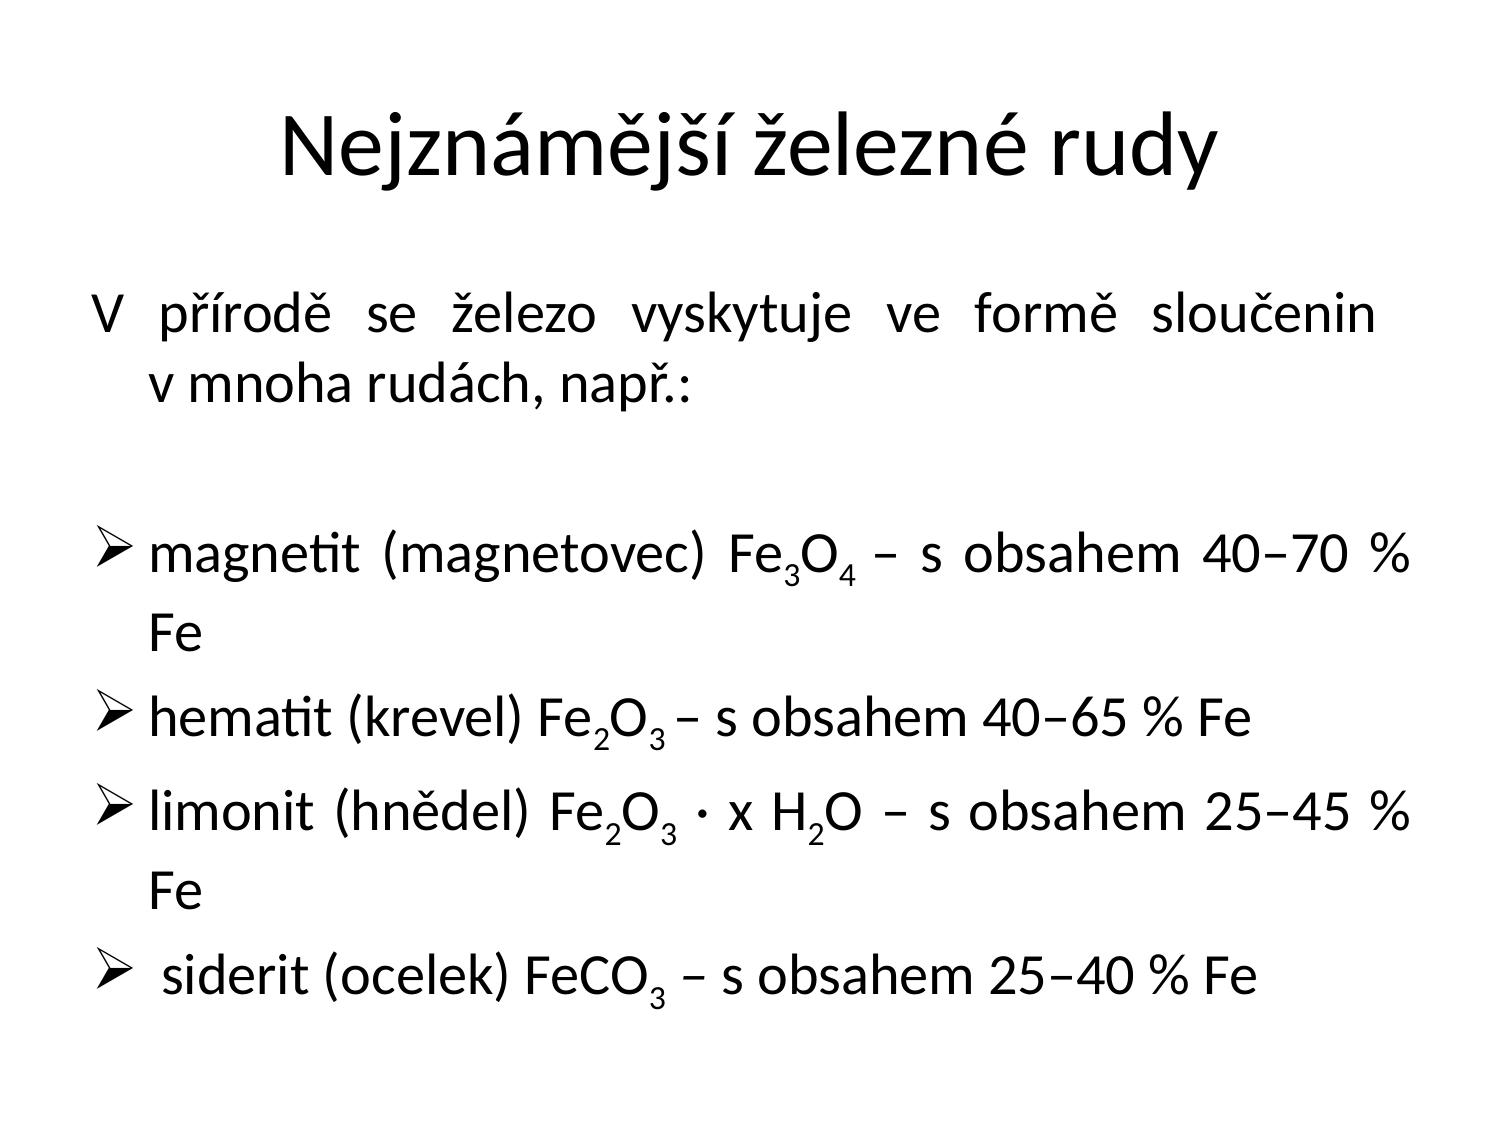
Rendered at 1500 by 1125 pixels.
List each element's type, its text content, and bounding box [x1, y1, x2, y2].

title Nejznámější železné rudy [75, 45, 1426, 233]
list V přírodě se železo vyskytuje ve formě sloučenin v mnoha rudách, např.: magnetit (magnetovec) Fe3O4 – s obsahem 40–70 % Fe hematit (krevel) Fe2O3 – s obsahem 40–65 % Fe limonit (hnědel) Fe2O3 · x H2O – s obsahem 25–45 % Fe siderit (ocelek) FeCO3 – s obsahem 25–40 % Fe [76, 267, 1427, 1125]
